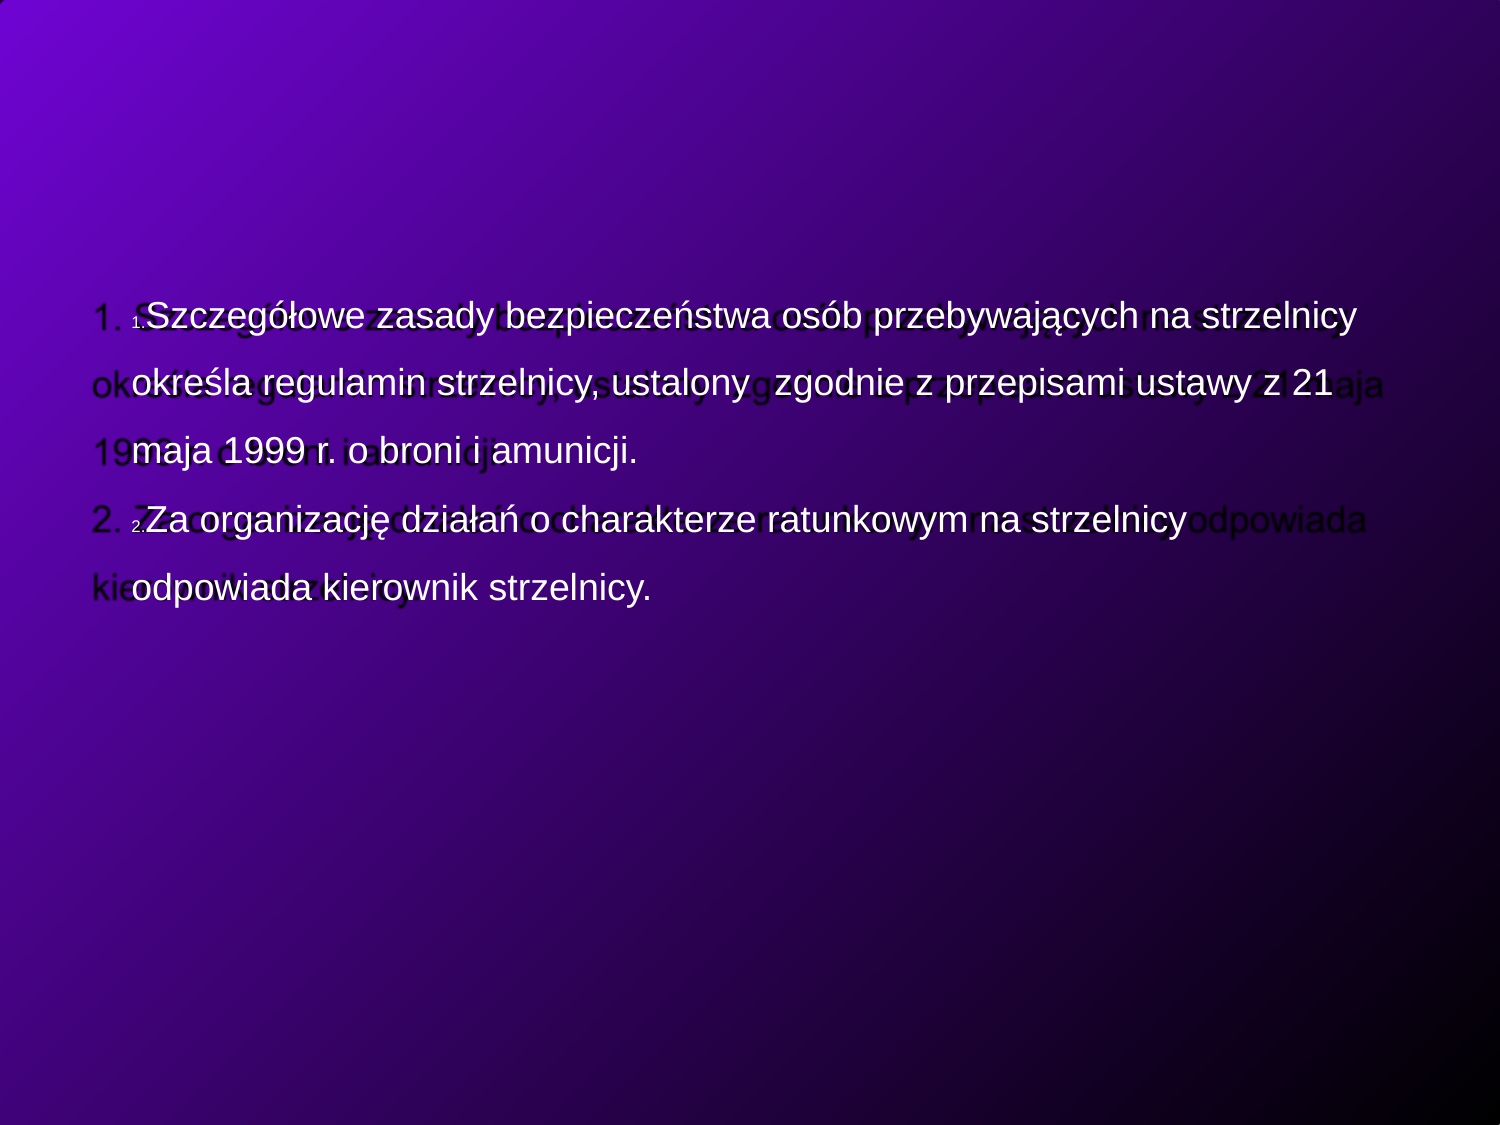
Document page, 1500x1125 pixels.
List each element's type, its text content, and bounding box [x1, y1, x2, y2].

picture [0, 0, 1500, 1125]
text_box Szczegółowe zasady bezpieczeństwa osób przebywających na strzelnicy określa regulamin strzelnicy, ustalony zgodnie z przepisami ustawy z 21 maja 1999 r. o broni i amunicji. Za organizację działań o charakterze ratunkowym na strzelnicy odpowiada kierownik strzelnicy. [87, 265, 1385, 608]
